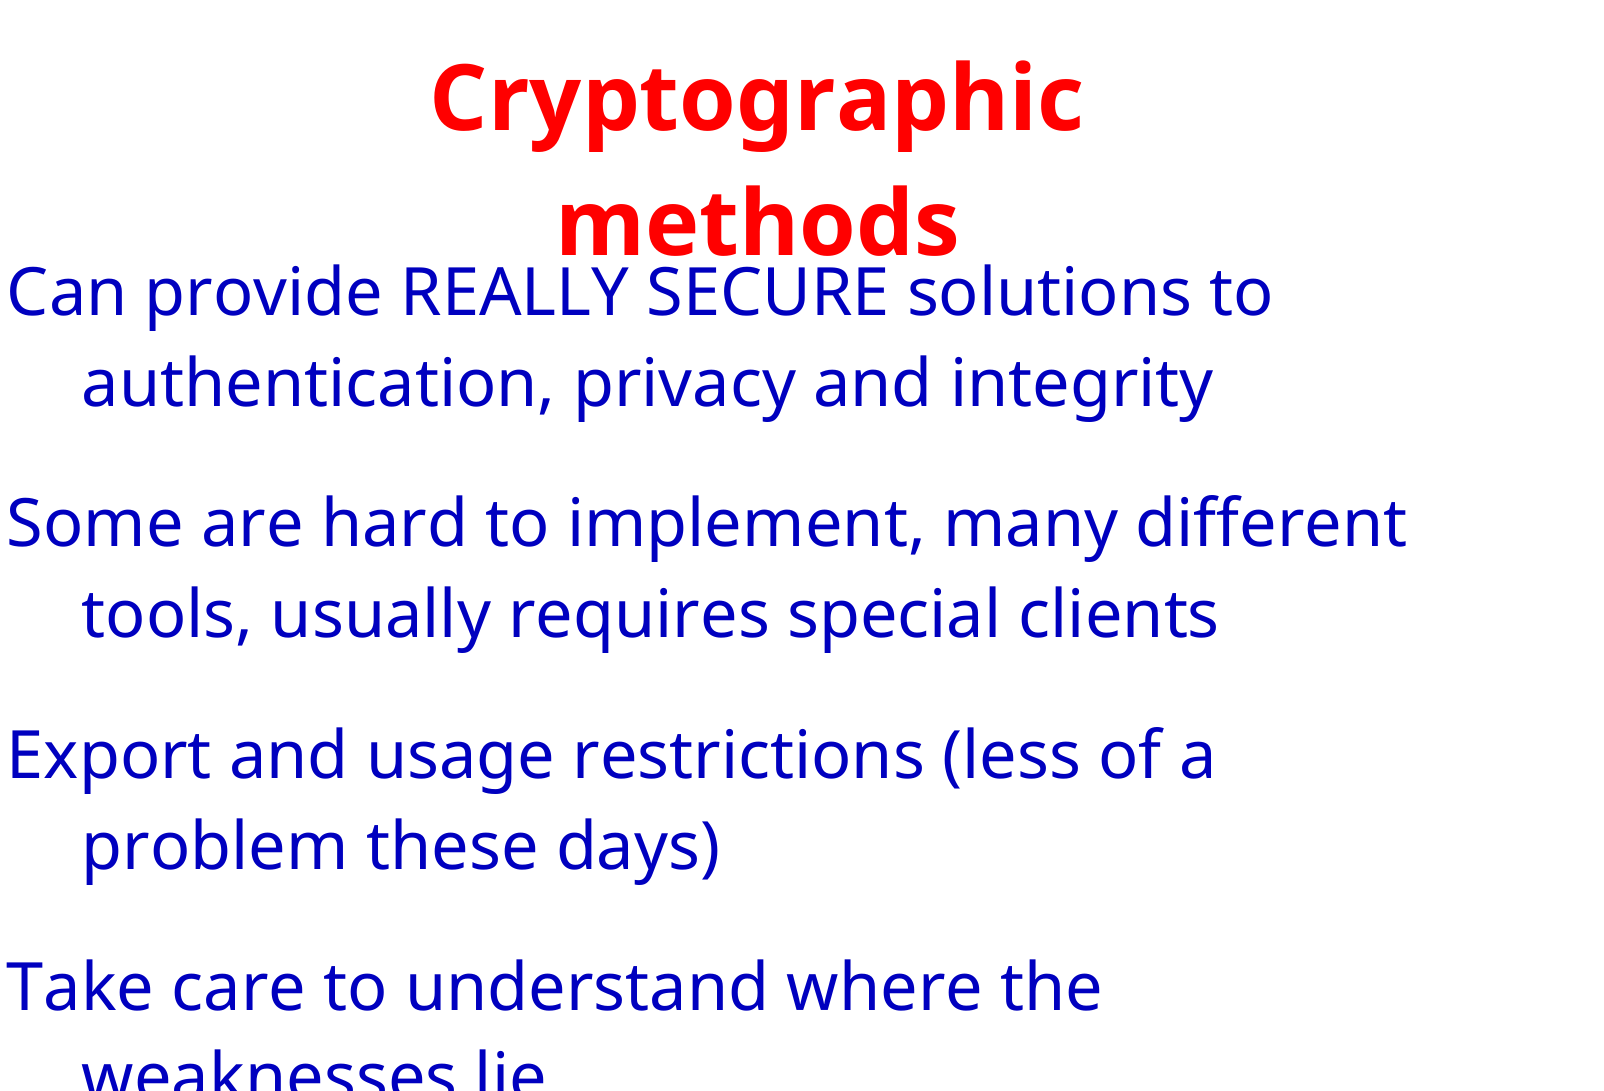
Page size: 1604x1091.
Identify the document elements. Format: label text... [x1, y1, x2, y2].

title Cryptographic methods [235, 32, 1281, 143]
list Can provide REALLY SECURE solutions to authentication, privacy and integrity Some are hard to implement, many different tools, usually requires special clients Export and usage restrictions (less of a problem these days) Take care to understand where the weaknesses lie [6, 244, 1415, 1034]
